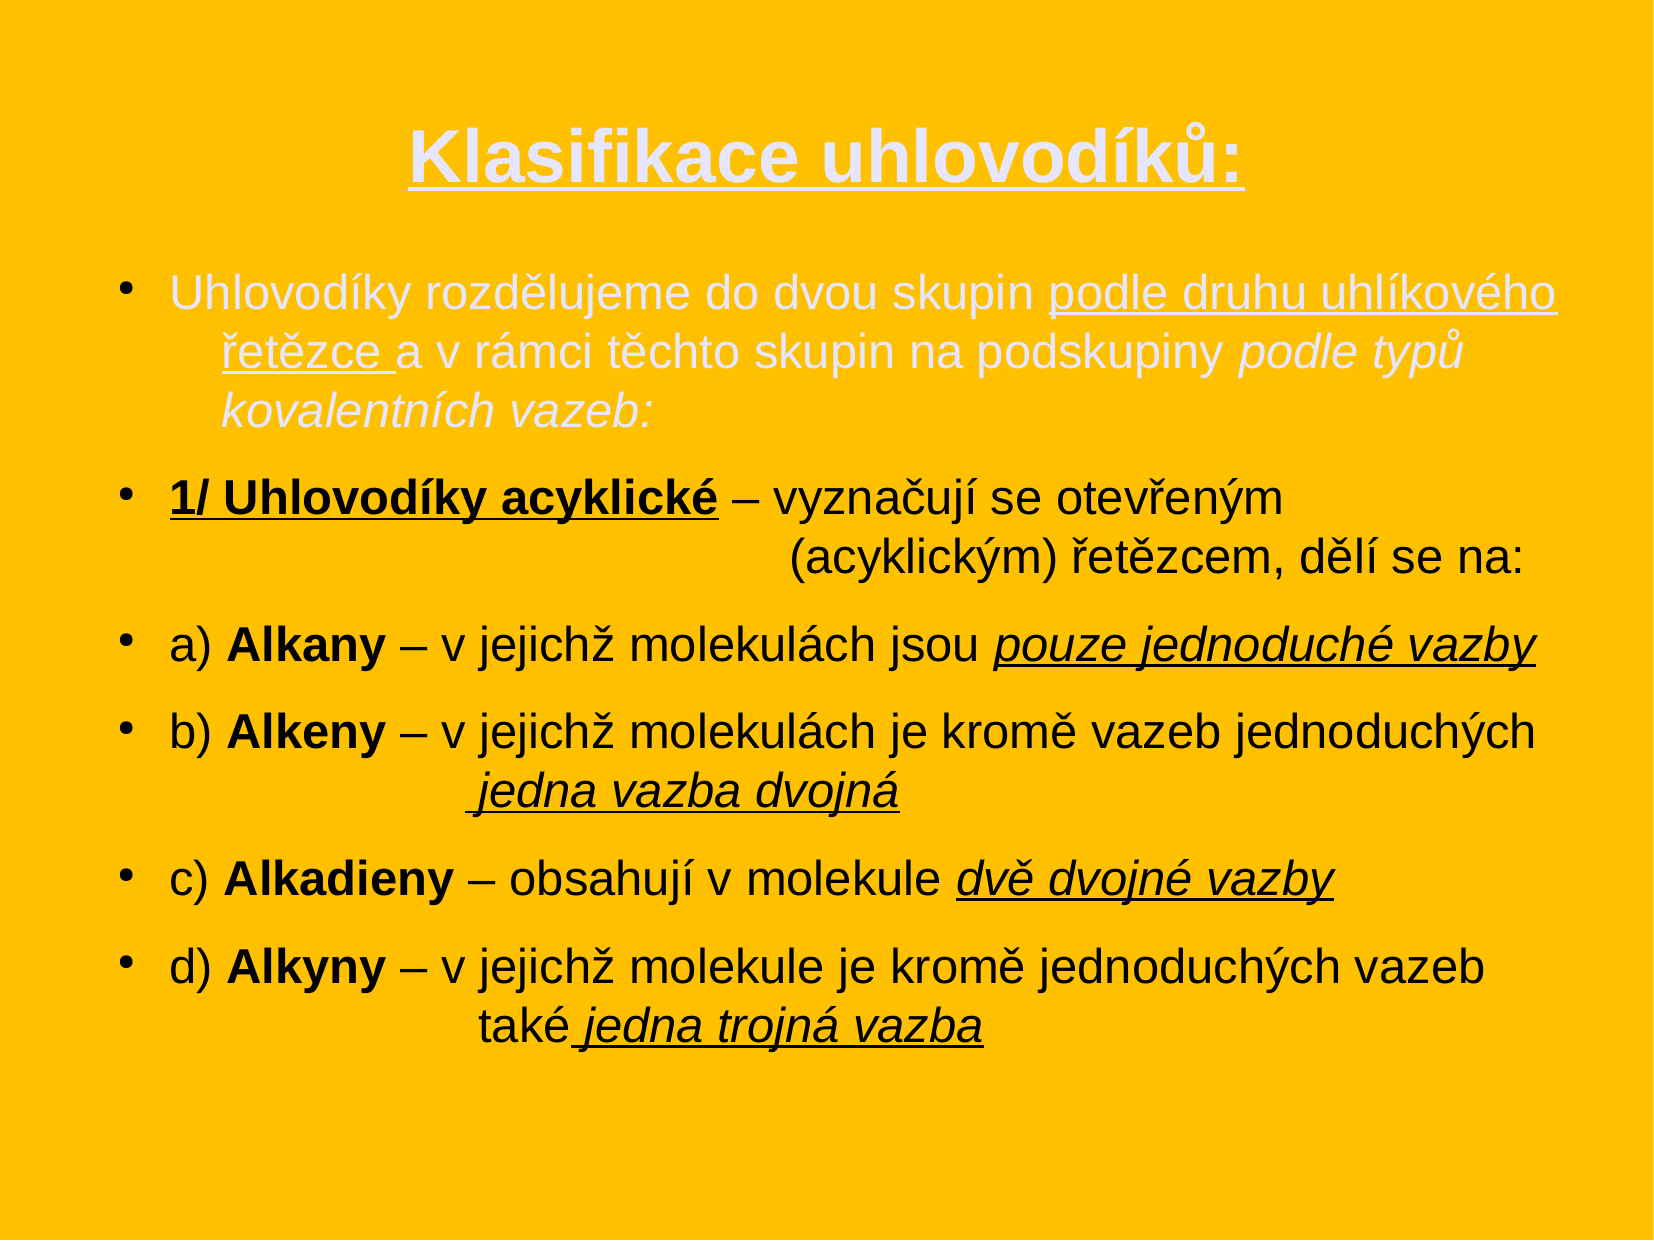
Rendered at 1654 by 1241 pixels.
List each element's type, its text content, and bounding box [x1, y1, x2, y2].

list Uhlovodíky rozdělujeme do dvou skupin podle druhu uhlíkového řetězce a v rámci těchto skupin na podskupiny podle typů kovalentních vazeb: 1/ Uhlovodíky acyklické – vyznačují se otevřeným (acyklickým) řetězcem, dělí se na: a) Alkany – v jejichž molekulách jsou pouze jednoduché vazby b) Alkeny – v jejichž molekulách je kromě vazeb jednoduchých jedna vazba dvojná c) Alkadieny – obsahují v molekule dvě dvojné vazby d) Alkyny – v jejichž molekule je kromě jednoduchých vazeb také jedna trojná vazba [82, 260, 1571, 1079]
title Klasifikace uhlovodíků: [82, 49, 1571, 257]
